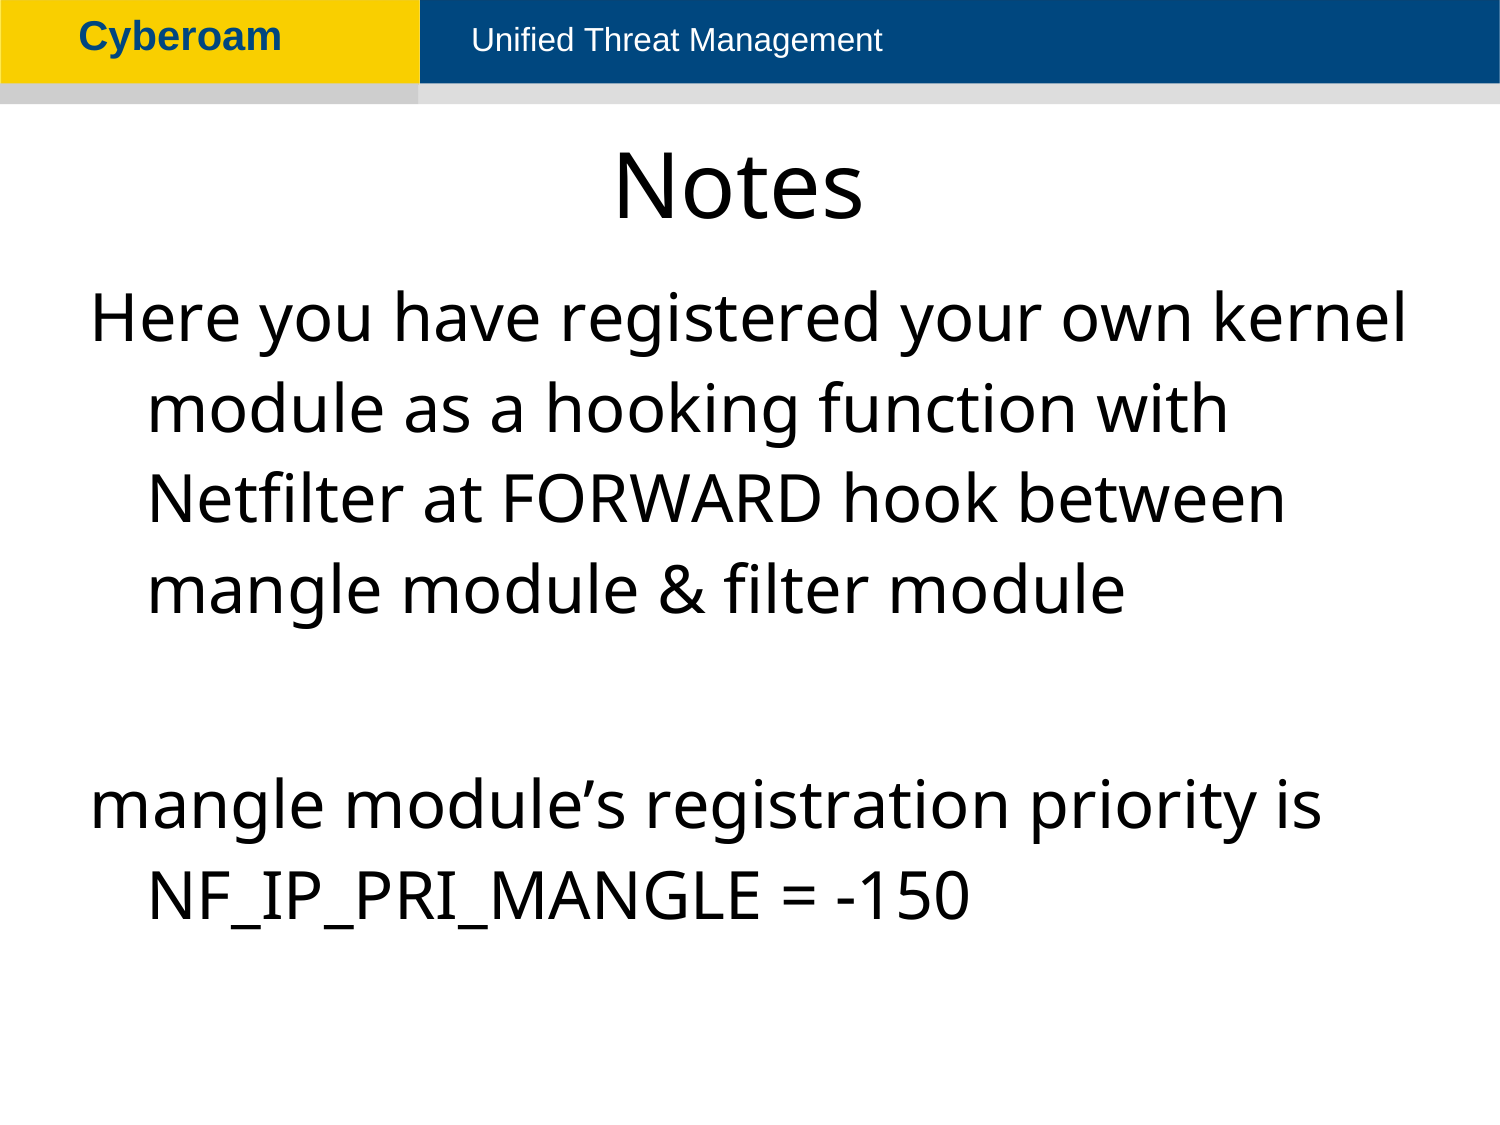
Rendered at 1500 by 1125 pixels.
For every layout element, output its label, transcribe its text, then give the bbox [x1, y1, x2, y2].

title Notes [75, 112, 1426, 240]
picture [0, 0, 1500, 83]
list Here you have registered your own kernel module as a hooking function with Netfilter at FORWARD hook between mangle module & filter module mangle module’s registration priority is NF_IP_PRI_MANGLE = -150 [75, 262, 1426, 1058]
